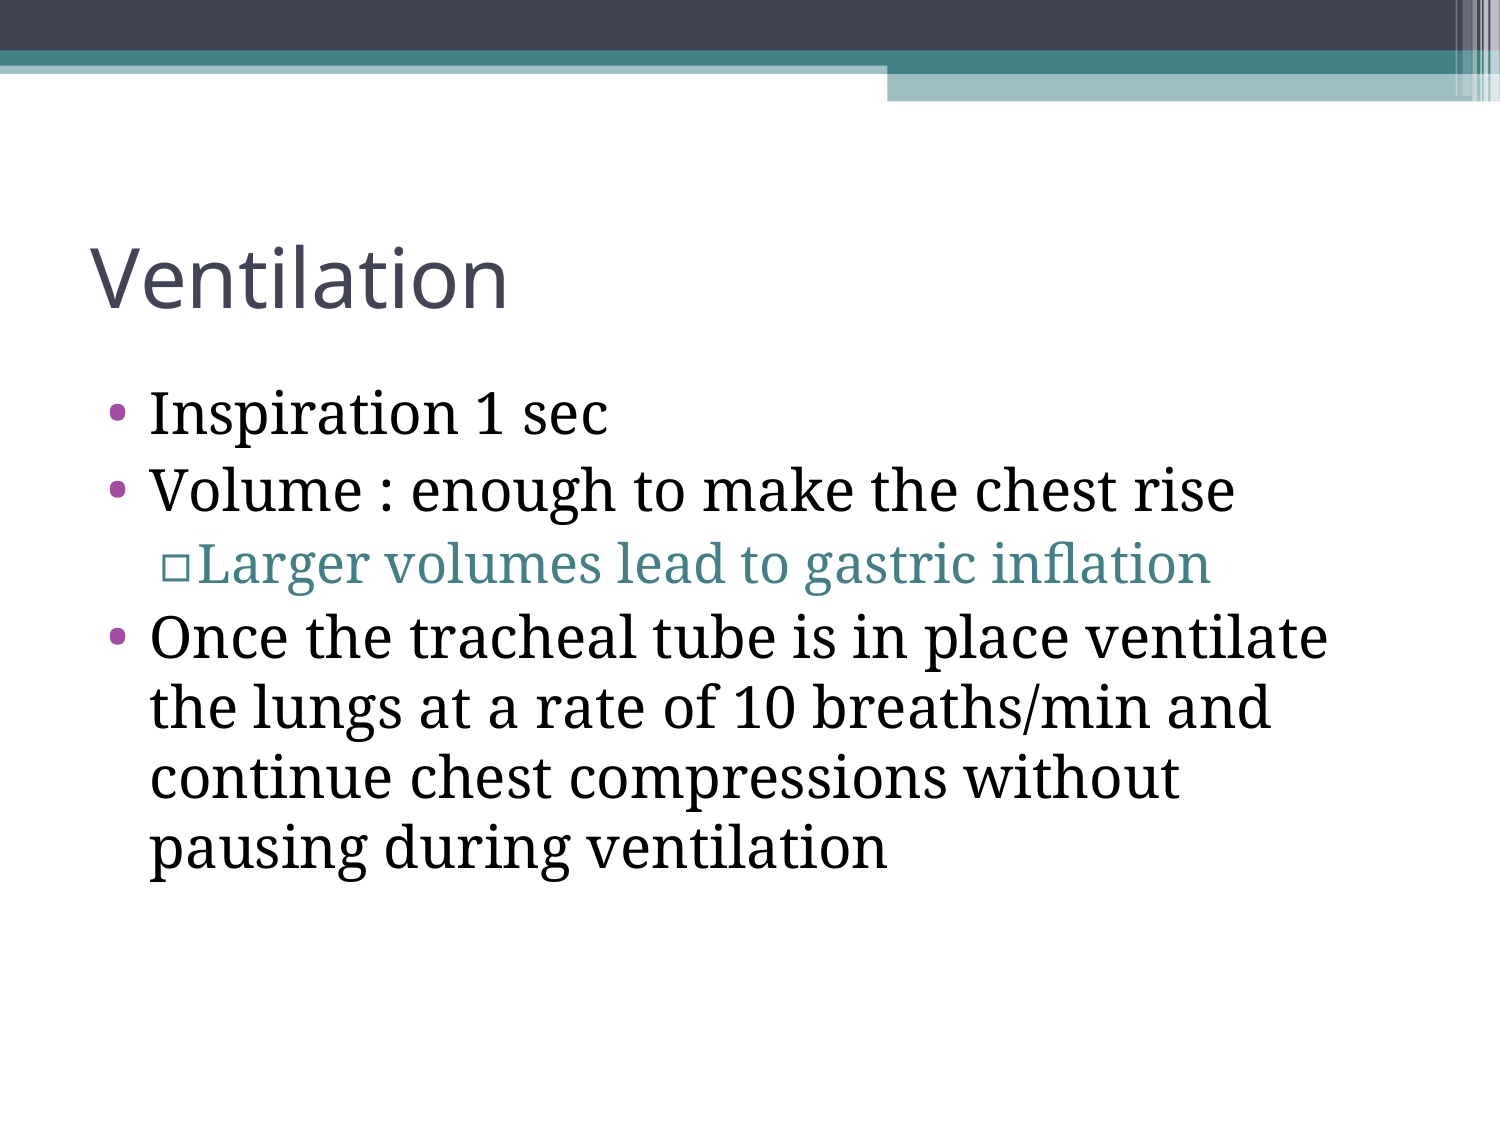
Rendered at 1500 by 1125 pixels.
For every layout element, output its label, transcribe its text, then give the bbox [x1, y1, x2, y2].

text_box Inspiration 1 sec Volume : enough to make the chest rise Larger volumes lead to gastric inflation Once the tracheal tube is in place ventilate the lungs at a rate of 10 breaths/min and continue chest compressions without pausing during ventilation [75, 369, 1426, 950]
text_box Ventilation [75, 187, 1426, 363]
